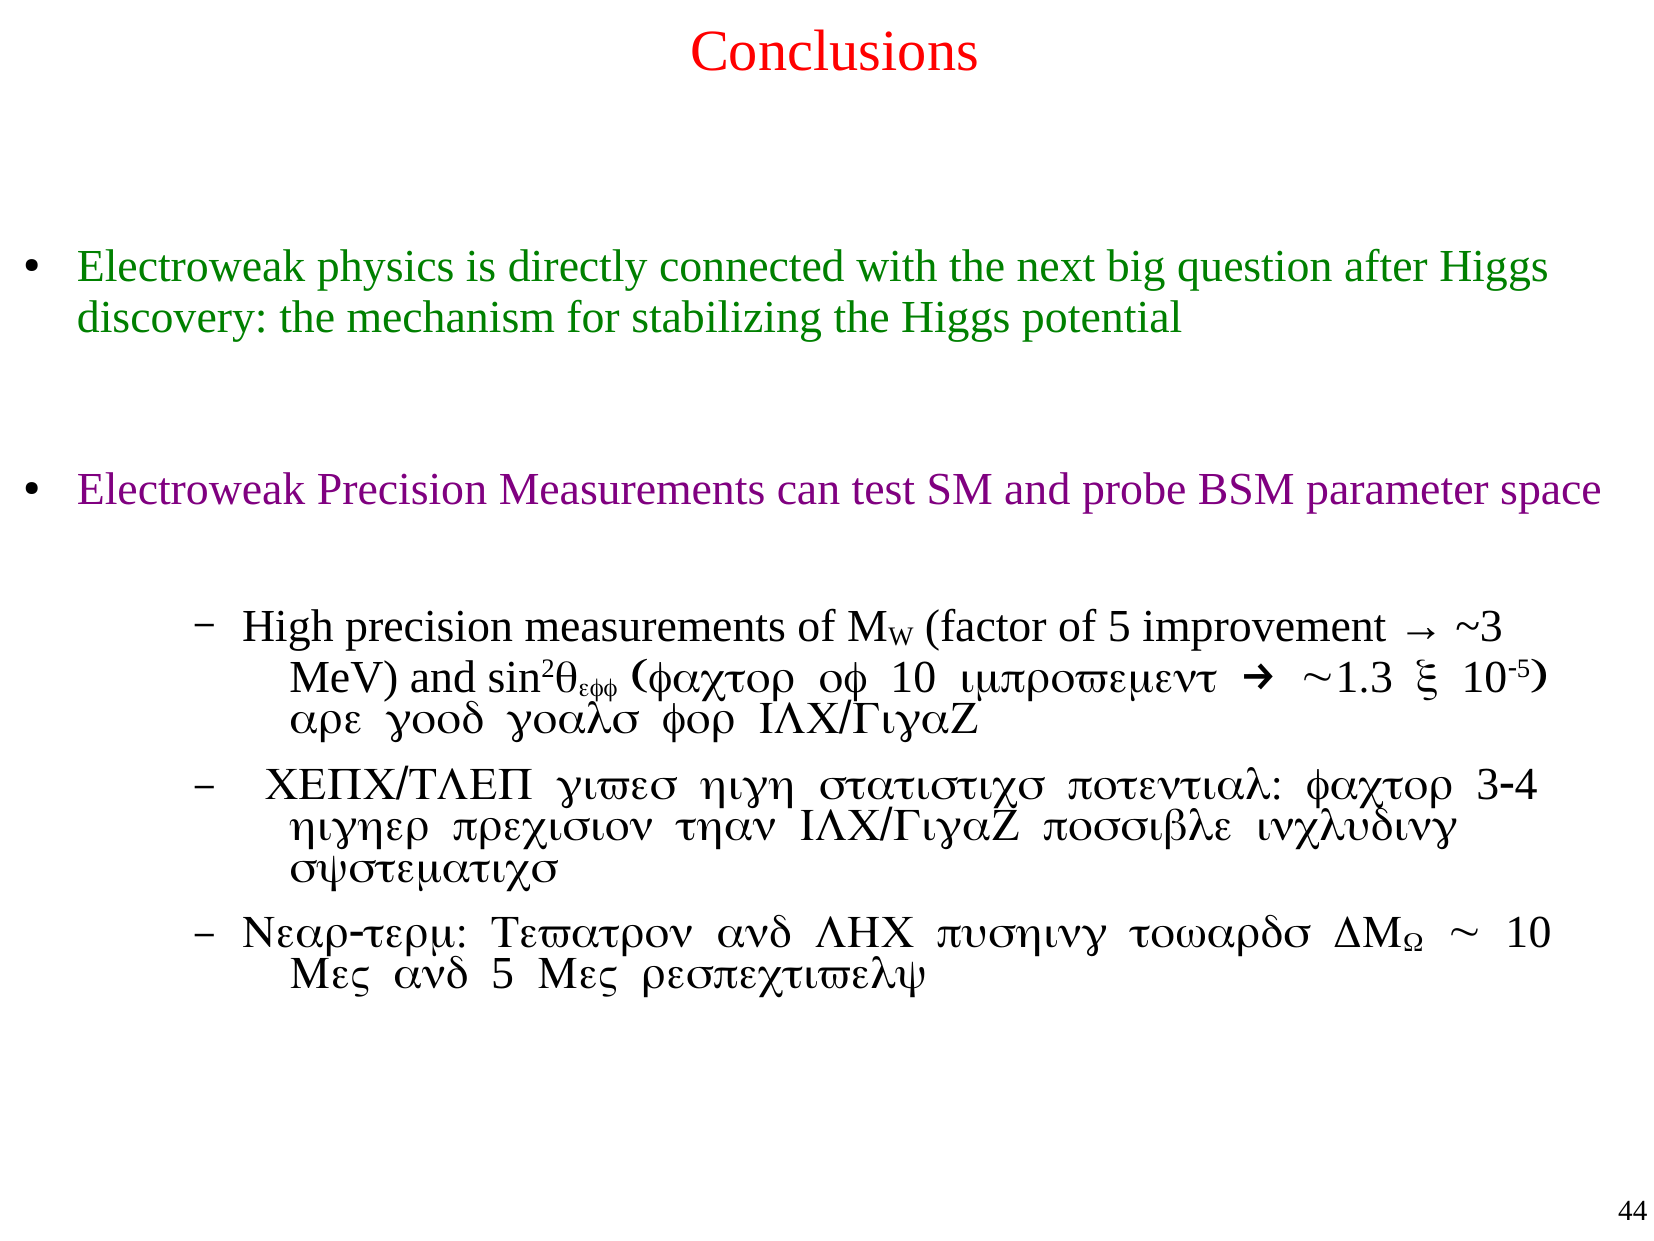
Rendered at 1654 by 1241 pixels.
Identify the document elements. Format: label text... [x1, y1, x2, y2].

list Electroweak physics is directly connected with the next big question after Higgs discovery: the mechanism for stabilizing the Higgs potential Electroweak Precision Measurements can test SM and probe BSM parameter space High precision measurements of MW (factor of 5 improvement → ~3 MeV) and sin2θeff (factor of 10 improvement → ~1.3 x 10-5) are good goals for ILC/GigaZ CEPC/TLEP gives high statistics potential: factor 3-4 higher precision than ILC/GigaZ possible including systematics Near-term: Tevatron and LHC pushing towards ΔMW ~ 10 MeV and 5 MeV respectively [5, 240, 1609, 1237]
title Conclusions [128, 0, 1541, 144]
